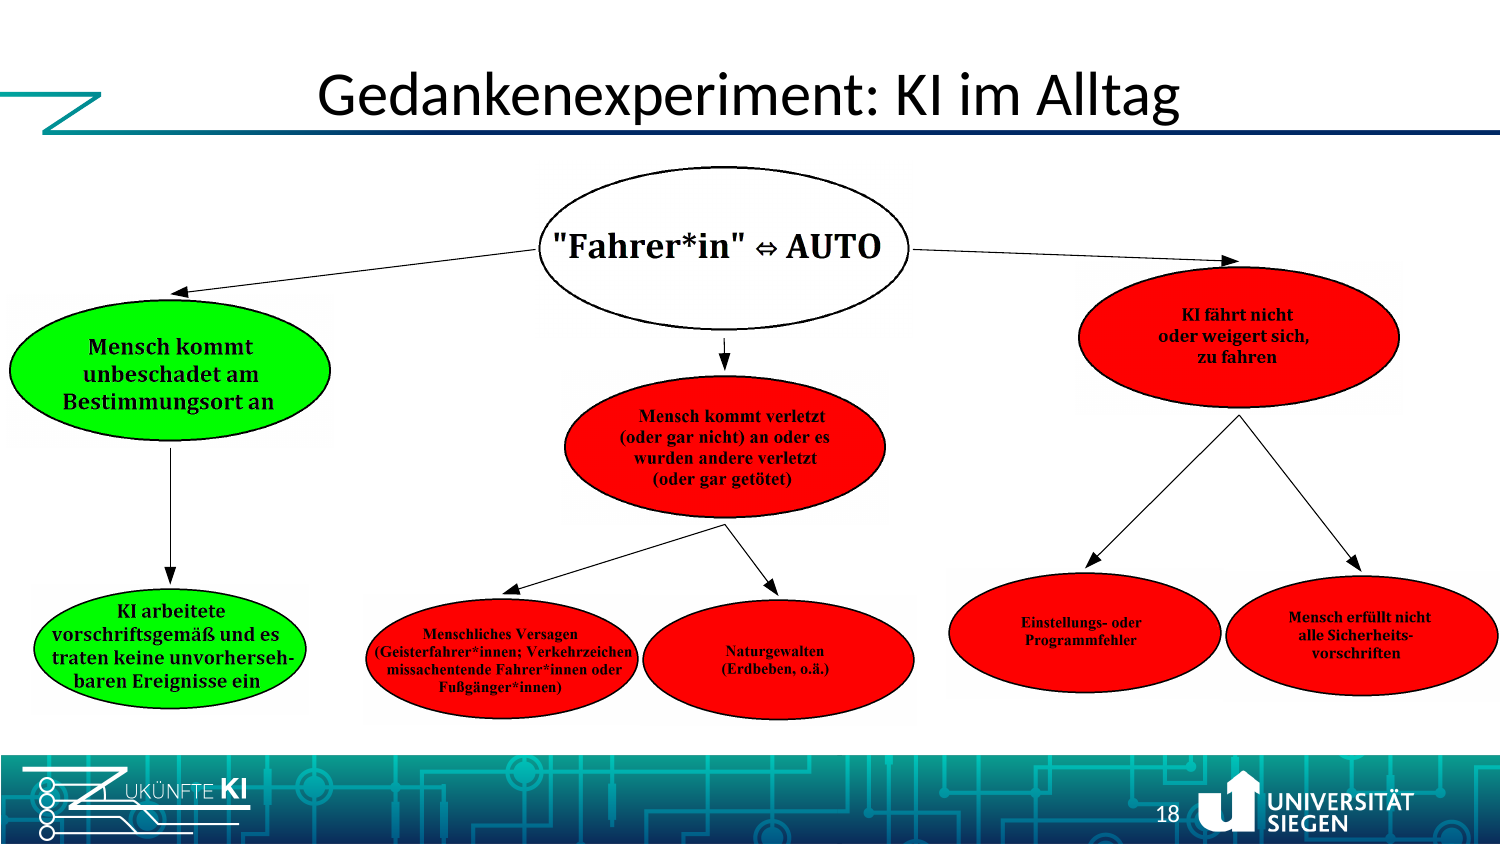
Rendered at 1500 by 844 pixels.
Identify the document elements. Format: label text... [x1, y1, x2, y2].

picture [363, 594, 917, 726]
picture [31, 584, 309, 715]
title Gedankenexperiment: KI im Alltag [75, 20, 1426, 161]
picture [946, 568, 1500, 702]
picture [6, 294, 334, 448]
picture [561, 370, 889, 525]
text_box [1139, 790, 1490, 836]
picture [1075, 261, 1403, 415]
picture [535, 160, 913, 339]
